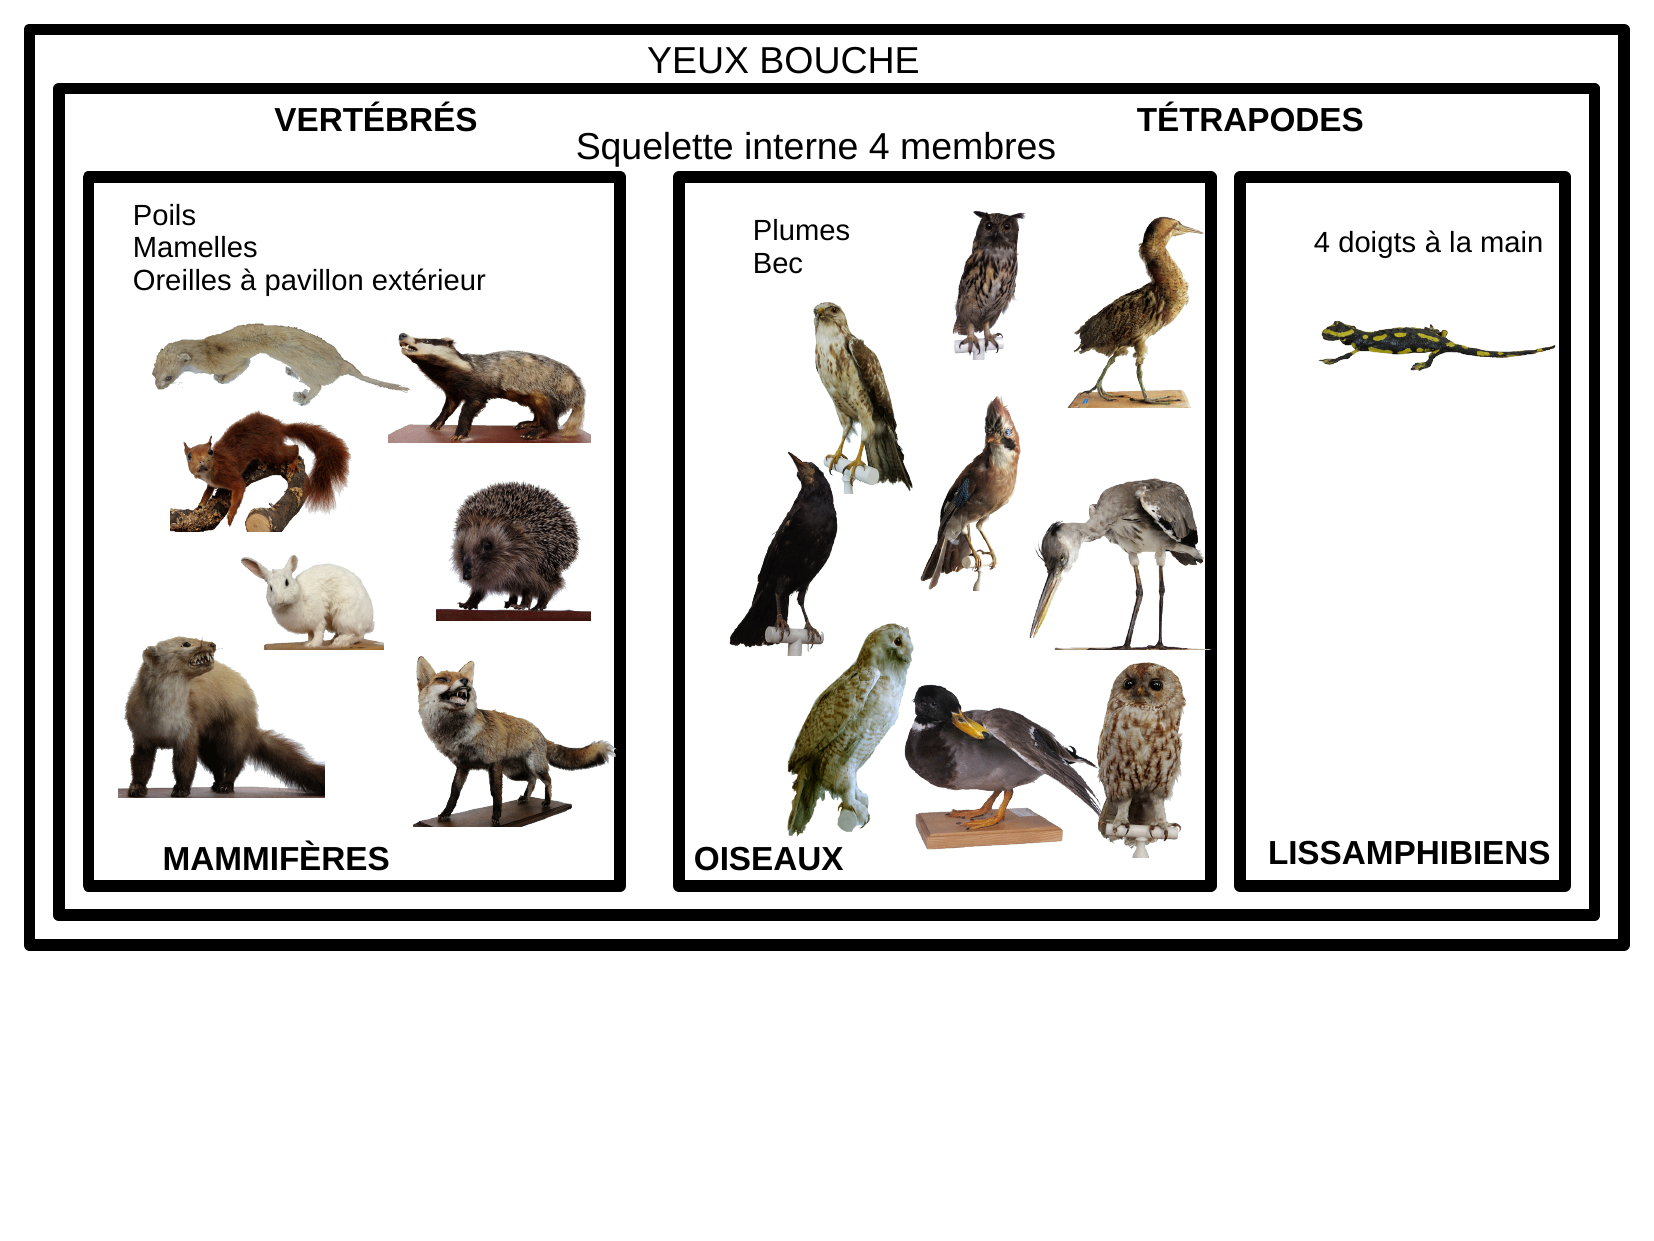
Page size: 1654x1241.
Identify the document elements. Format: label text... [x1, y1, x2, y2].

picture [413, 649, 621, 827]
text_box VERTÉBRÉS [259, 94, 502, 148]
picture [1062, 206, 1211, 408]
text_box TÉTRAPODES [1122, 94, 1388, 148]
text_box OISEAUX [679, 832, 858, 886]
picture [1299, 312, 1565, 384]
text_box YEUX BOUCHE [632, 31, 945, 83]
text_box Poils Mamelles Oreilles à pavillon extérieur [118, 191, 502, 305]
picture [944, 206, 1034, 361]
text_box Plumes Bec [738, 206, 916, 288]
picture [118, 322, 591, 798]
picture [436, 472, 591, 621]
text_box LISSAMPHIBIENS [1253, 826, 1565, 880]
picture [708, 295, 1219, 858]
text_box MAMMIFÈRES [147, 832, 414, 886]
text_box 4 doigts à la main [1299, 218, 1559, 266]
text_box Squelette interne 4 membres [561, 118, 1160, 178]
